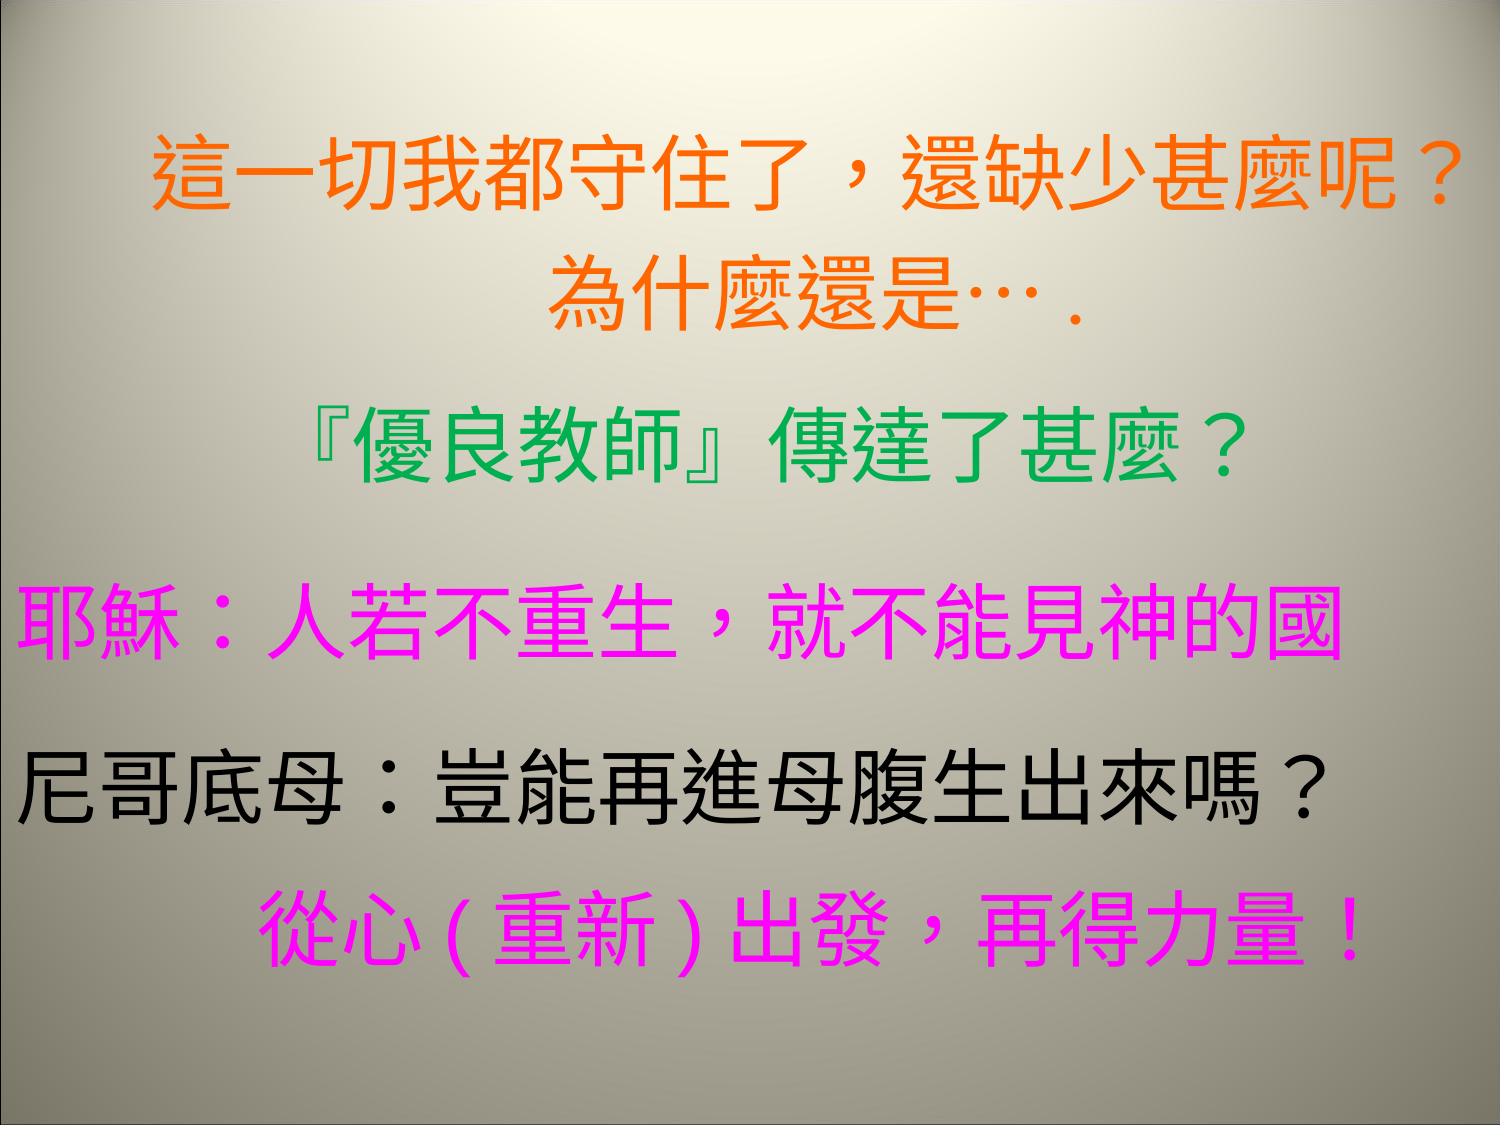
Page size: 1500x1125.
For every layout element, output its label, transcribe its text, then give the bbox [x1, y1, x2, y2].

list 這一切我都守住了，還缺少甚麼呢？ 為什麼還是…. [76, 113, 1500, 362]
text_box 尼哥底母：豈能再進母腹生出來嗎？ [0, 728, 1459, 843]
text_box 從心(重新)出發，再得力量！ [242, 870, 1329, 985]
text_box 耶穌：人若不重生，就不能見神的國 [0, 563, 1500, 678]
text_box 『優良教師』傳達了甚麼？ [219, 385, 1317, 500]
